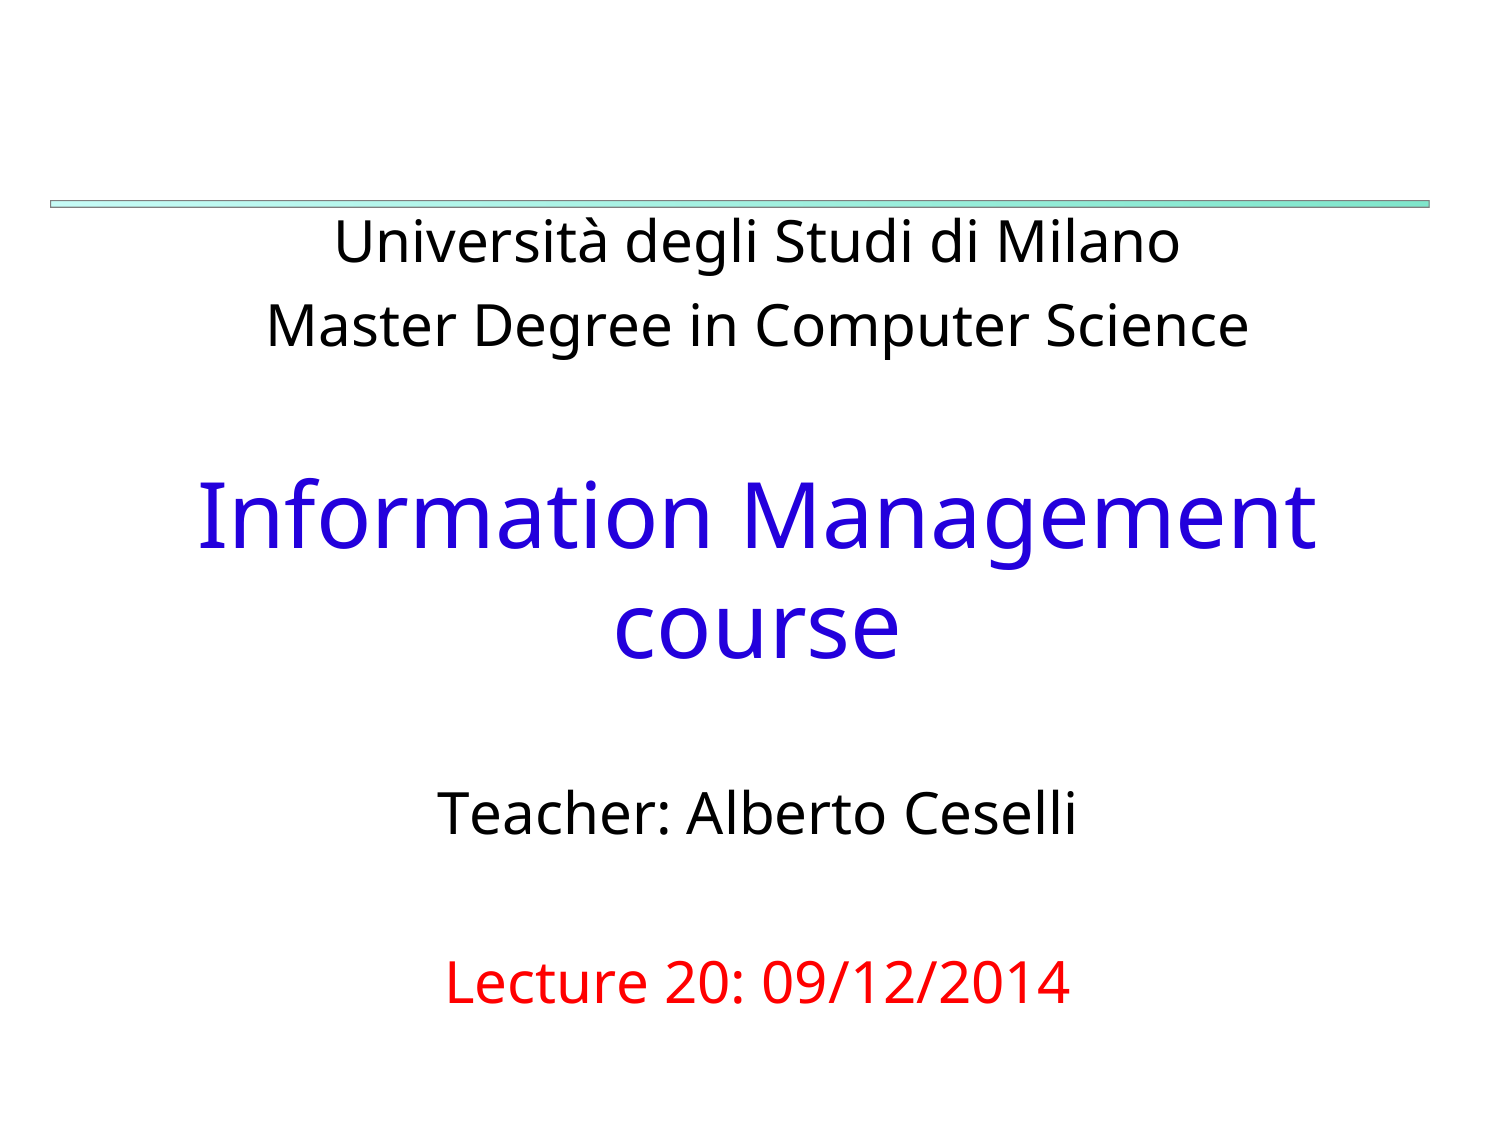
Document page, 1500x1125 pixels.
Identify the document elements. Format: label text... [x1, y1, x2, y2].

subtitle Università degli Studi di Milano Master Degree in Computer Science Information Management course Teacher: Alberto Ceselli Lecture 20: 09/12/2014 [124, 55, 1391, 1125]
